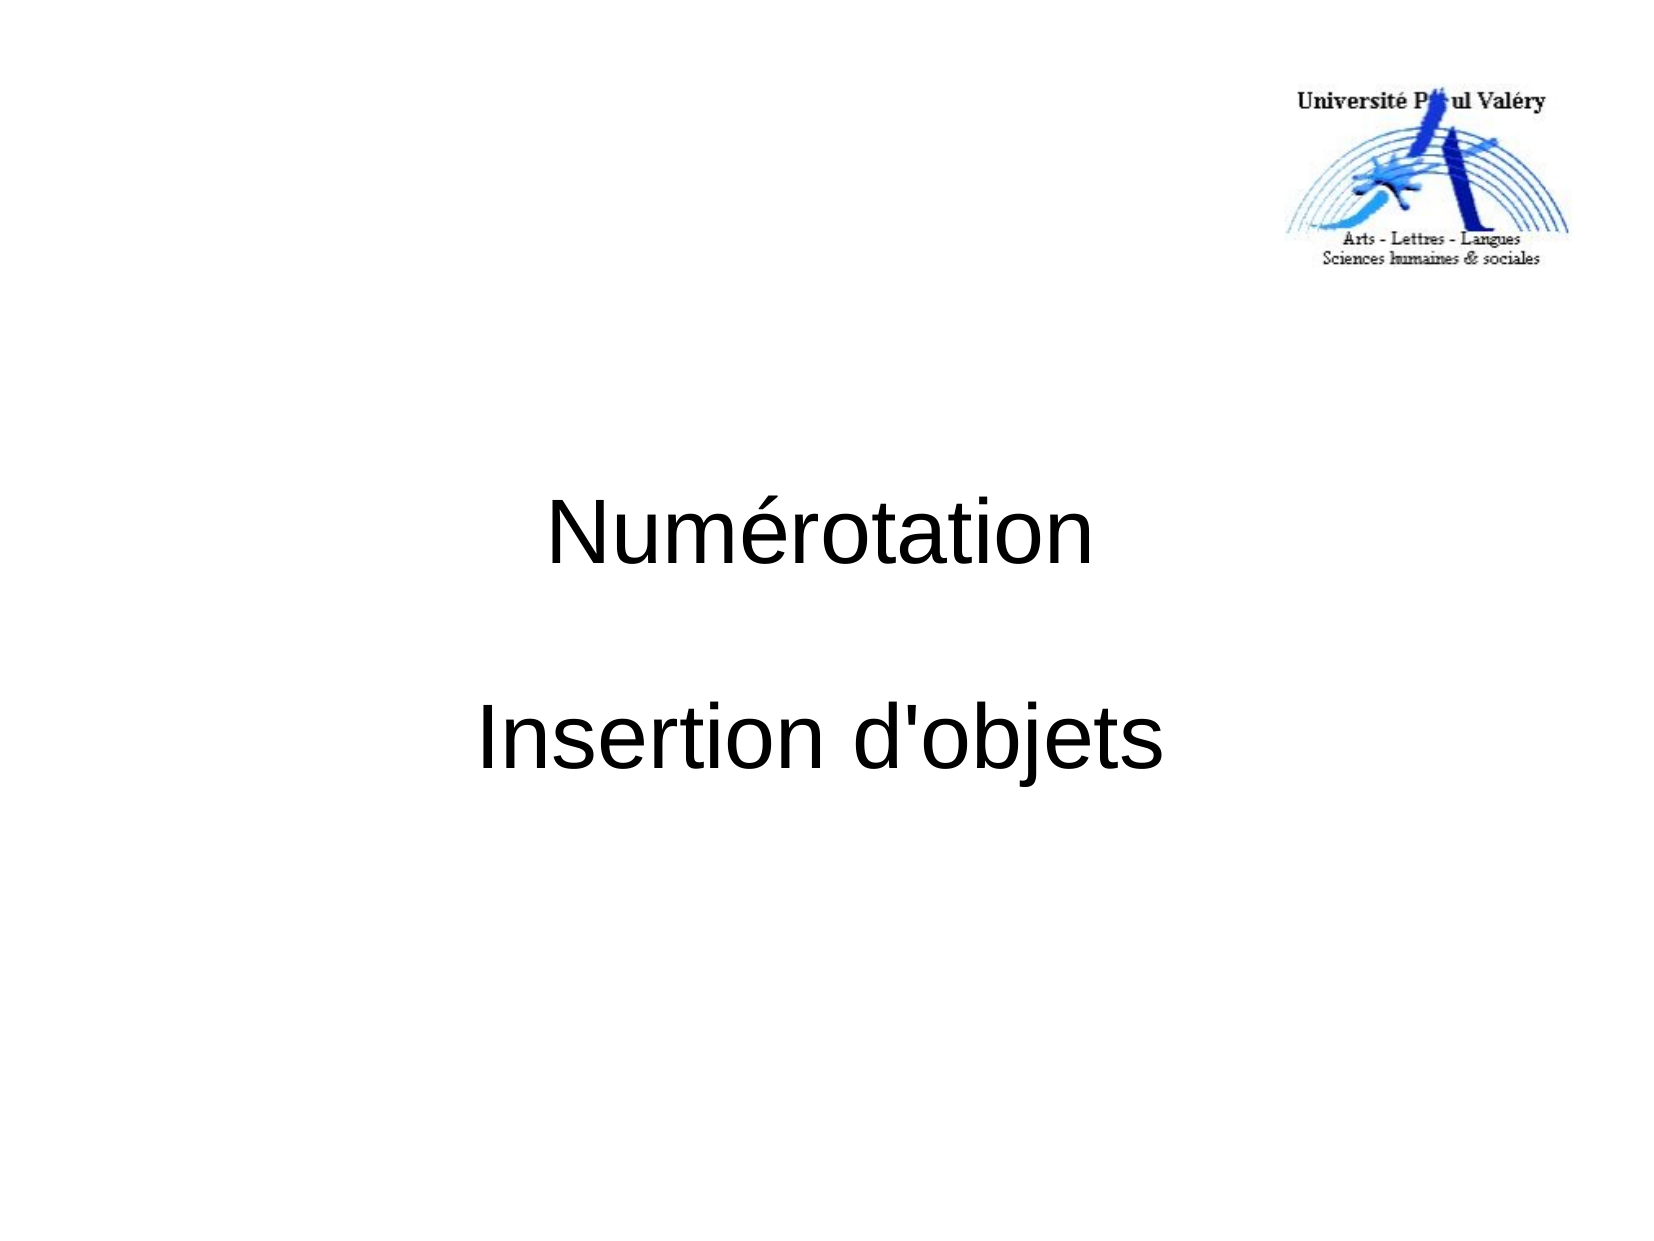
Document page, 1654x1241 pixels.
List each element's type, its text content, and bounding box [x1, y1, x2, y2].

title Numérotation Insertion d'objets [76, 480, 1565, 789]
picture [1233, 58, 1624, 312]
